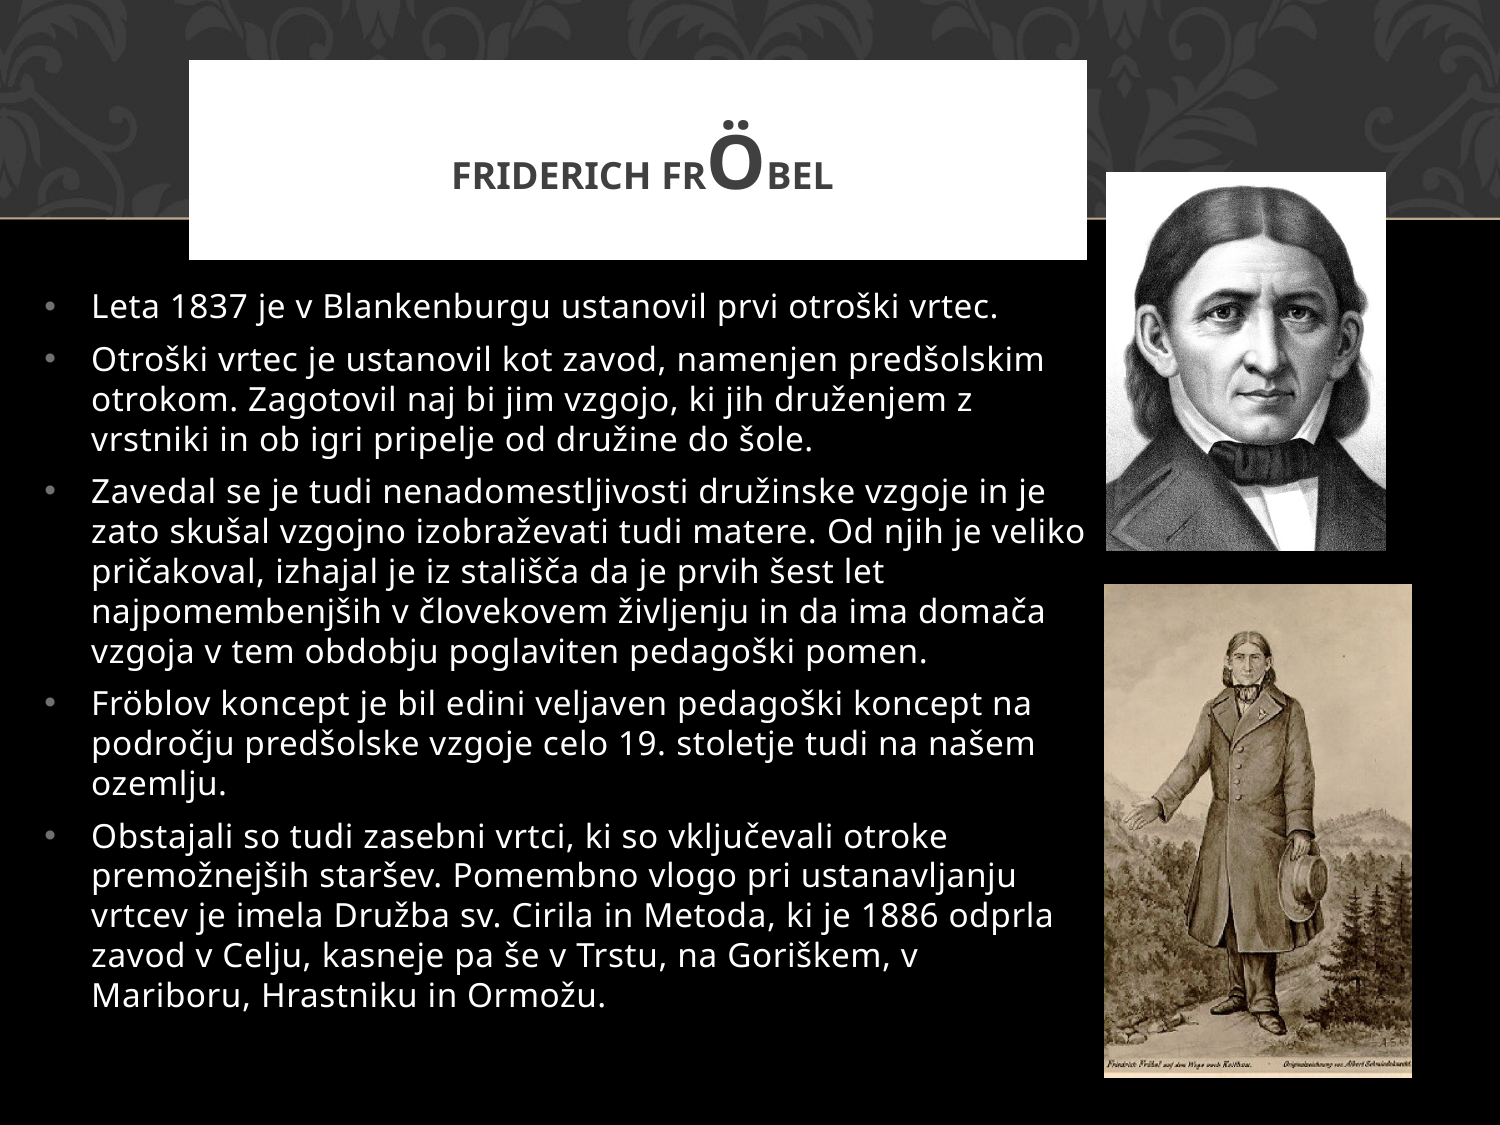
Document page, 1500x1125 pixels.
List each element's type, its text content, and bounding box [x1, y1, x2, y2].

list Leta 1837 je v Blankenburgu ustanovil prvi otroški vrtec. Otroški vrtec je ustanovil kot zavod, namenjen predšolskim otrokom. Zagotovil naj bi jim vzgojo, ki jih druženjem z vrstniki in ob igri pripelje od družine do šole. Zavedal se je tudi nenadomestljivosti družinske vzgoje in je zato skušal vzgojno izobraževati tudi matere. Od njih je veliko pričakoval, izhajal je iz stališča da je prvih šest let najpomembenjših v človekovem življenju in da ima domača vzgoja v tem obdobju poglaviten pedagoški pomen. Fröblov koncept je bil edini veljaven pedagoški koncept na področju predšolske vzgoje celo 19. stoletje tudi na našem ozemlju. Obstajali so tudi zasebni vrtci, ki so vključevali otroke premožnejših staršev. Pomembno vlogo pri ustanavljanju vrtcev je imela Družba sv. Cirila in Metoda, ki je 1886 odprla zavod v Celju, kasneje pa še v Trstu, na Goriškem, v Mariboru, Hrastniku in Ormožu. [29, 278, 1105, 1079]
picture [0, 0, 1500, 551]
picture [1104, 584, 1412, 1078]
title Friderich Fröbel [194, 66, 1081, 254]
